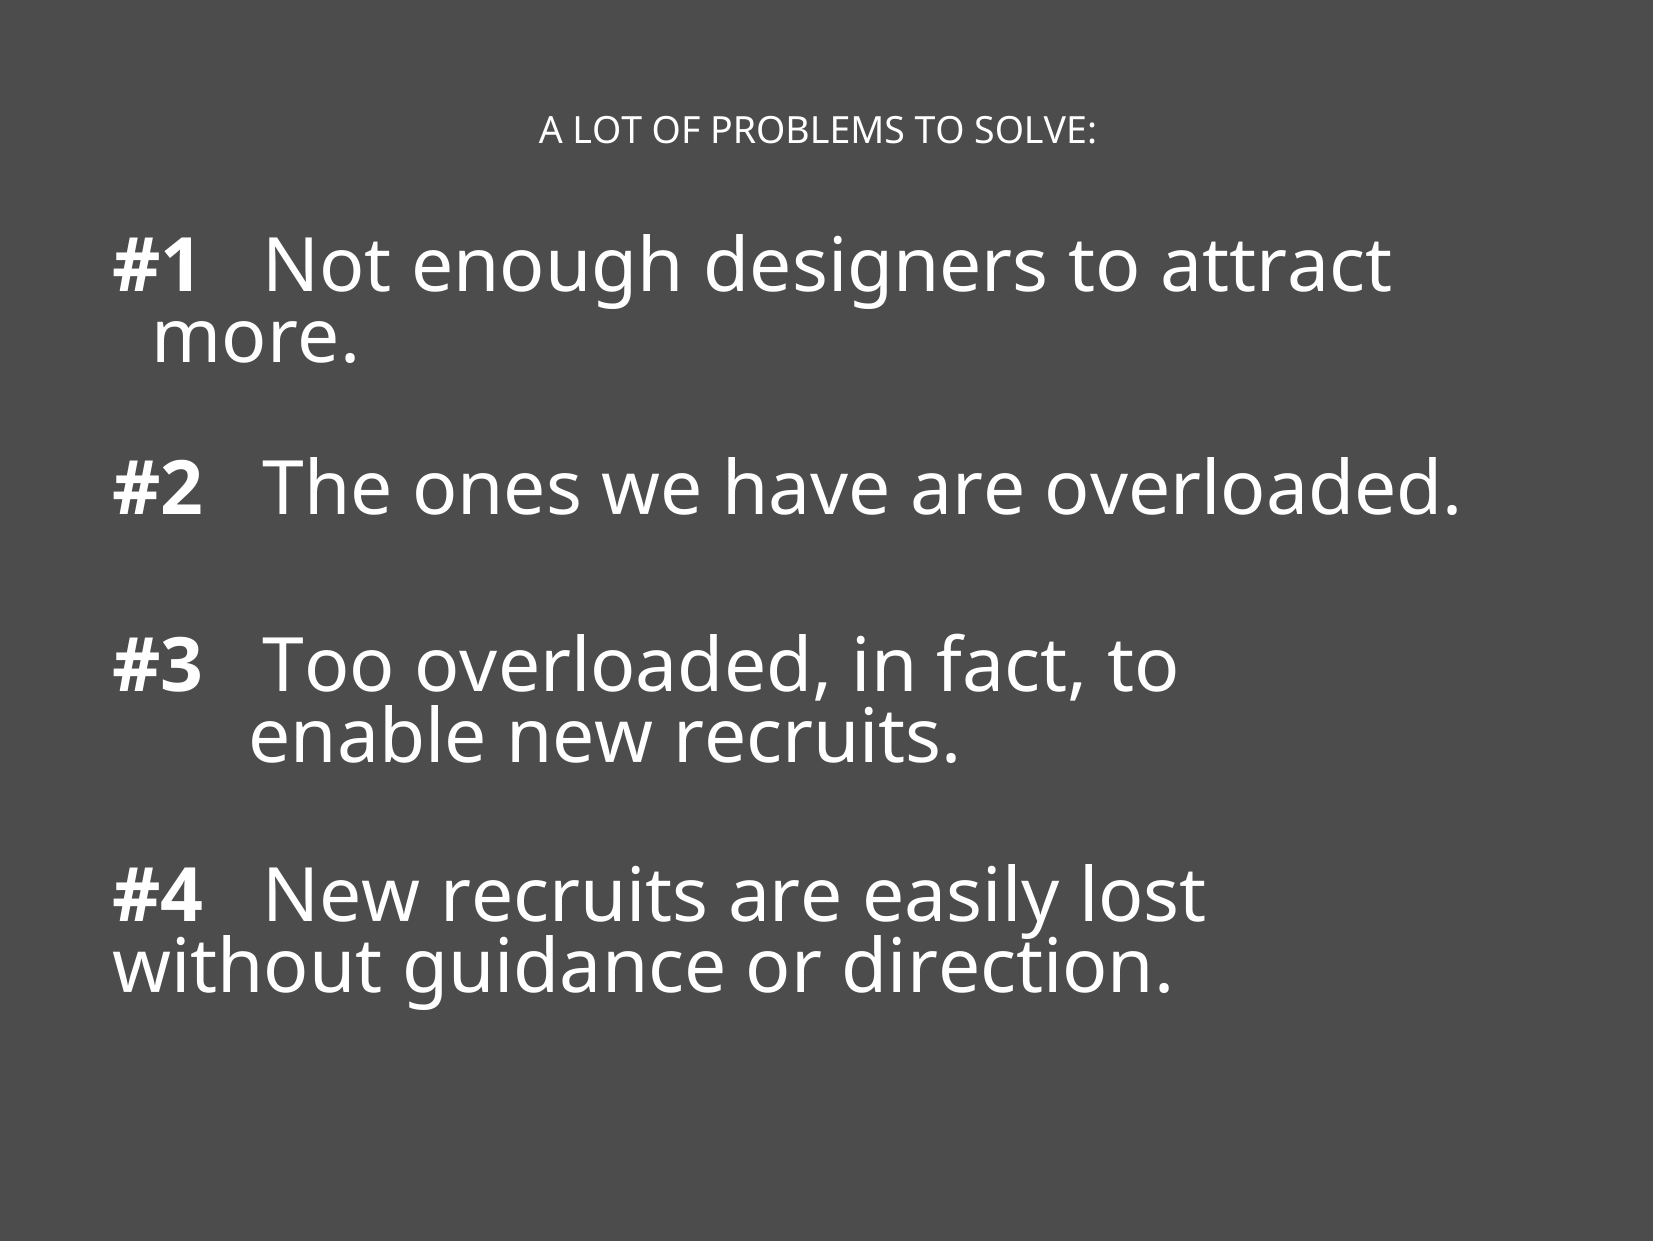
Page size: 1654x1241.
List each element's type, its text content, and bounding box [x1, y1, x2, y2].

title #1 Not enough designers to attract more. [112, 210, 1524, 402]
title A LOT OF PROBLEMS TO SOLVE: [112, 86, 1524, 178]
title #4 New recruits are easily lost without guidance or direction. [112, 840, 1524, 1032]
title #2 The ones we have are overloaded. [112, 417, 1598, 569]
title #3 Too overloaded, in fact, to enable new recruits. [112, 609, 1524, 801]
